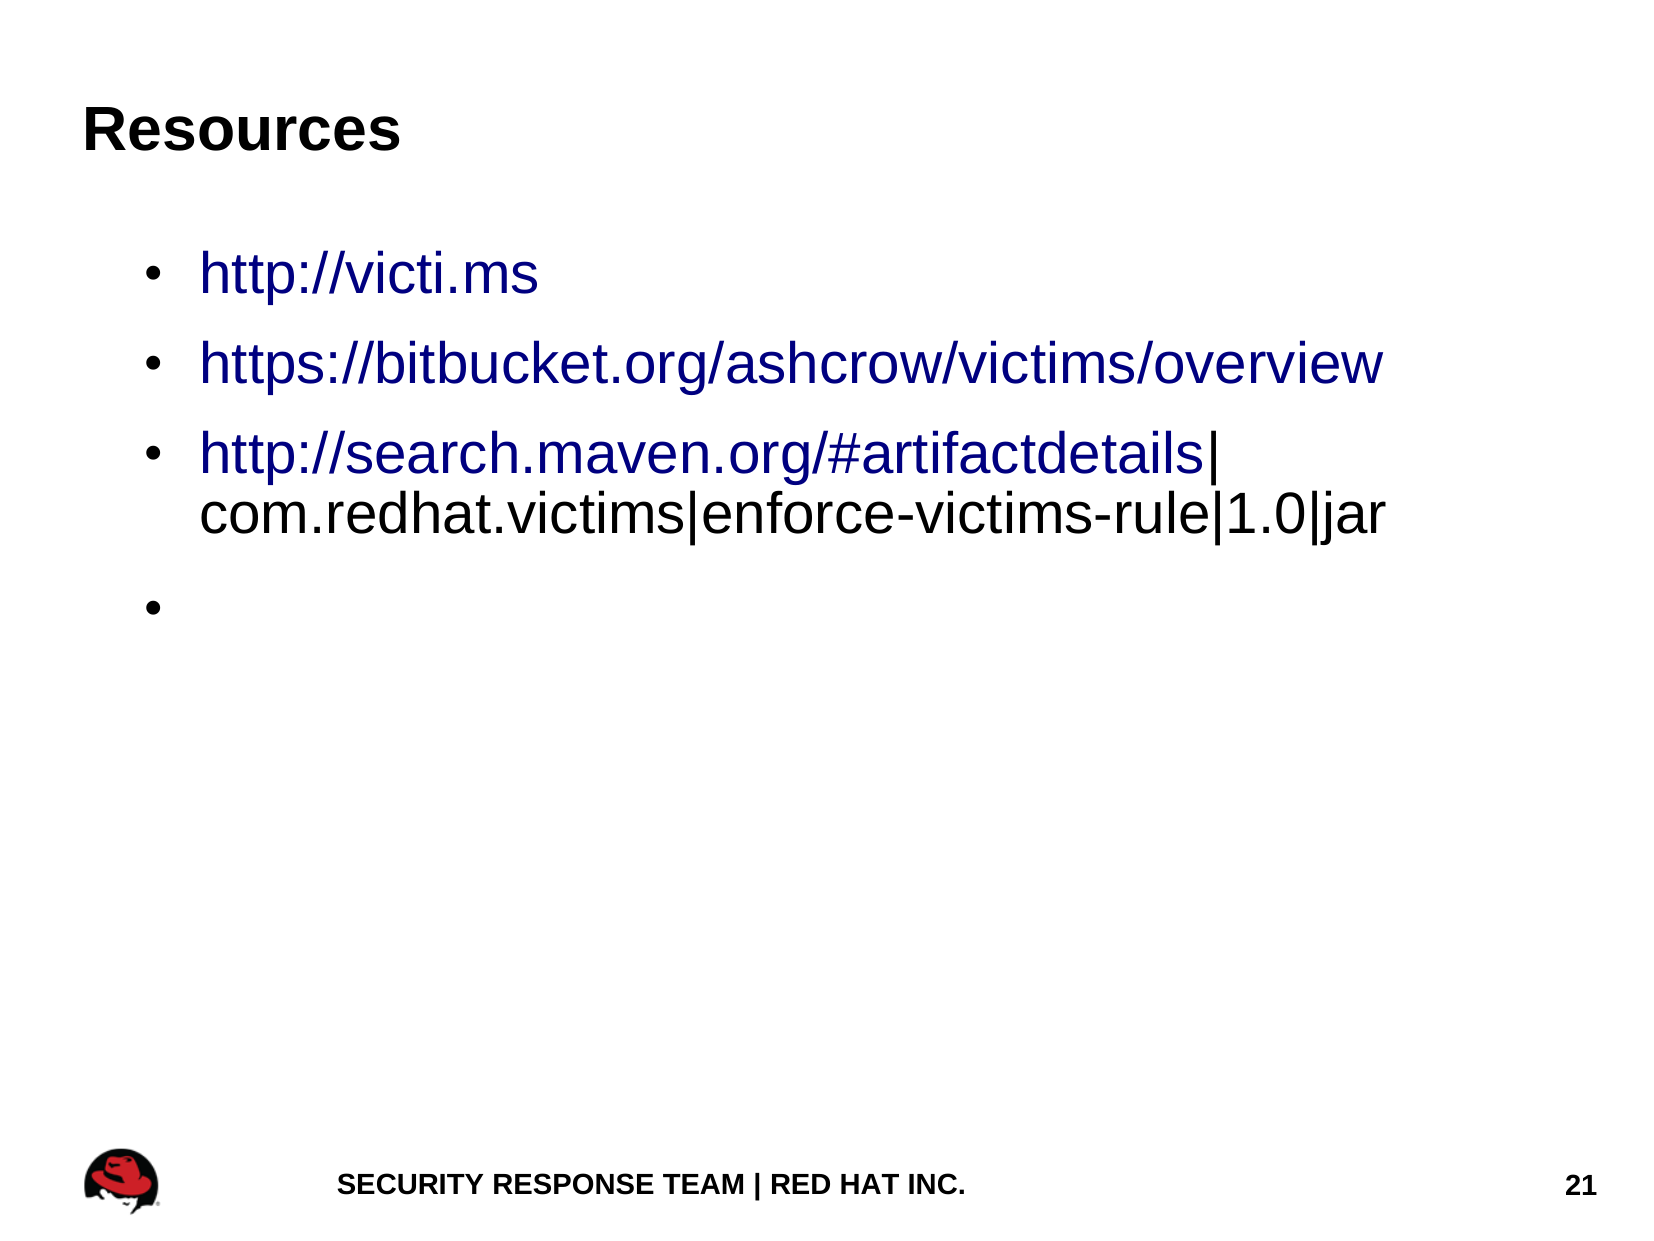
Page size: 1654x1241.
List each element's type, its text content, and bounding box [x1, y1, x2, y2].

picture [83, 1146, 166, 1224]
list http://victi.ms https://bitbucket.org/ashcrow/victims/overview http://search.maven.org/#artifactdetails|com.redhat.victims|enforce-victims-rule|1.0|jar [86, 244, 1575, 965]
title Resources [82, 37, 1571, 225]
